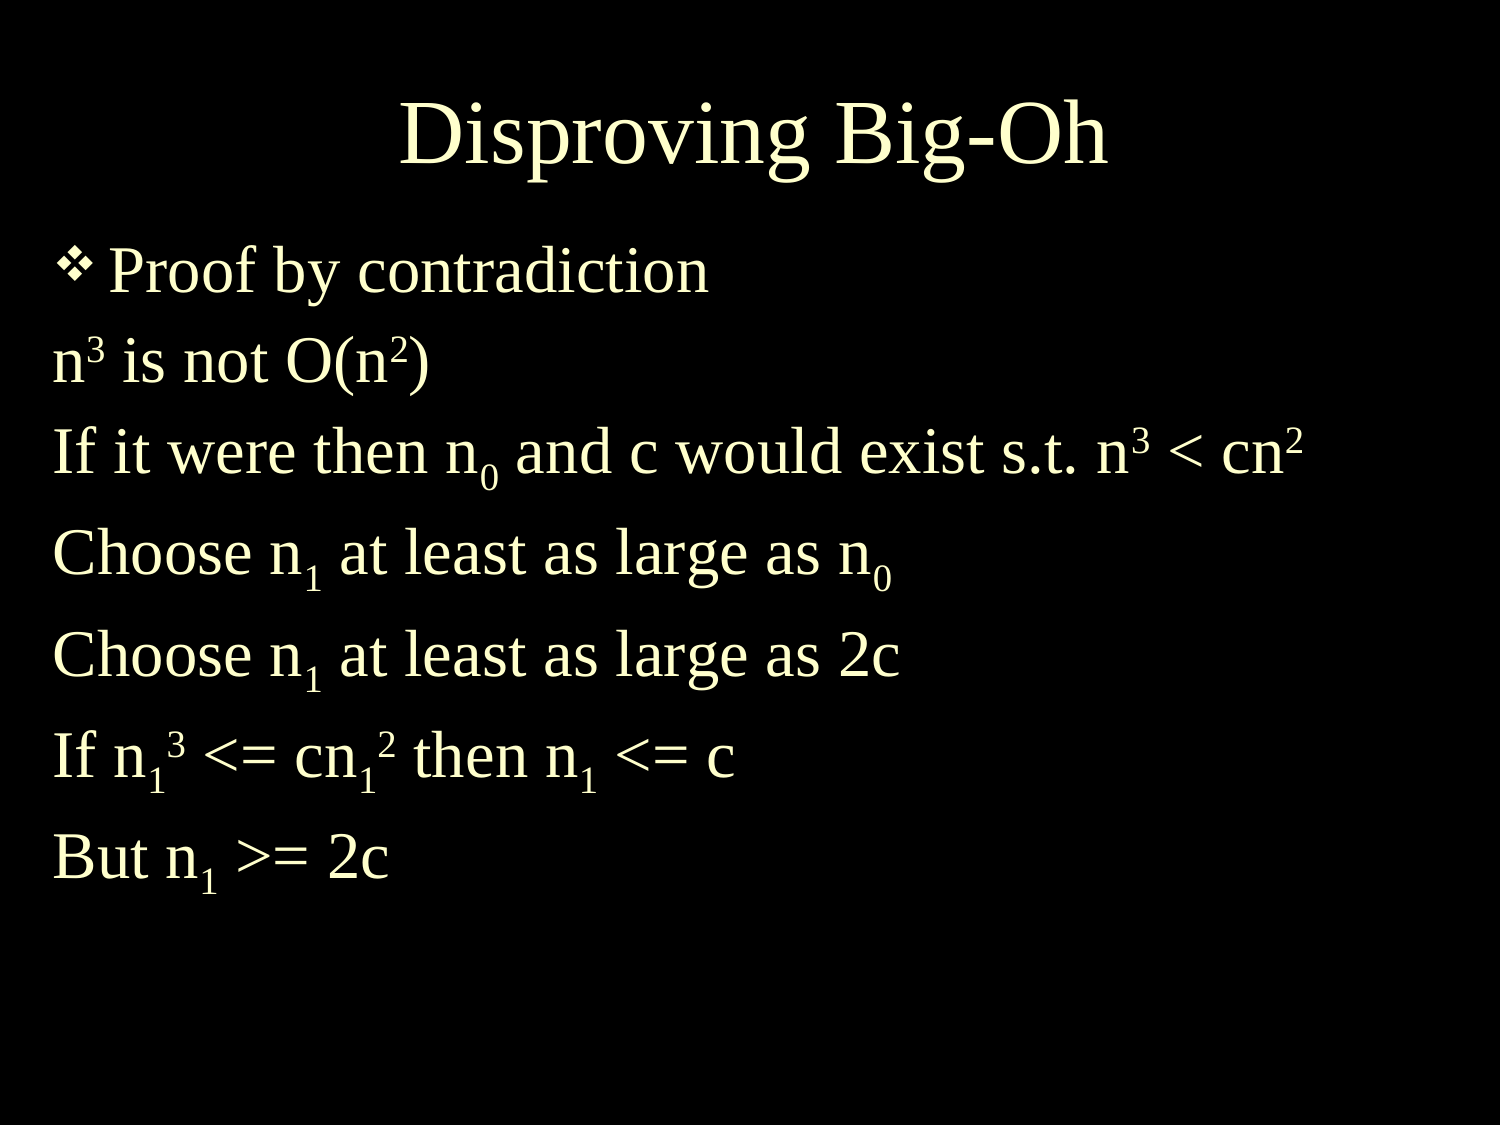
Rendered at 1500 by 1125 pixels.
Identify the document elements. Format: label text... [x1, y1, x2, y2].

title Disproving Big-Oh [37, 37, 1496, 224]
list Proof by contradiction n3 is not O(n2) If it were then n0 and c would exist s.t. n3 < cn2 Choose n1 at least as large as n0 Choose n1 at least as large as 2c If n13 <= cn12 then n1 <= c But n1 >= 2c [37, 224, 1497, 912]
